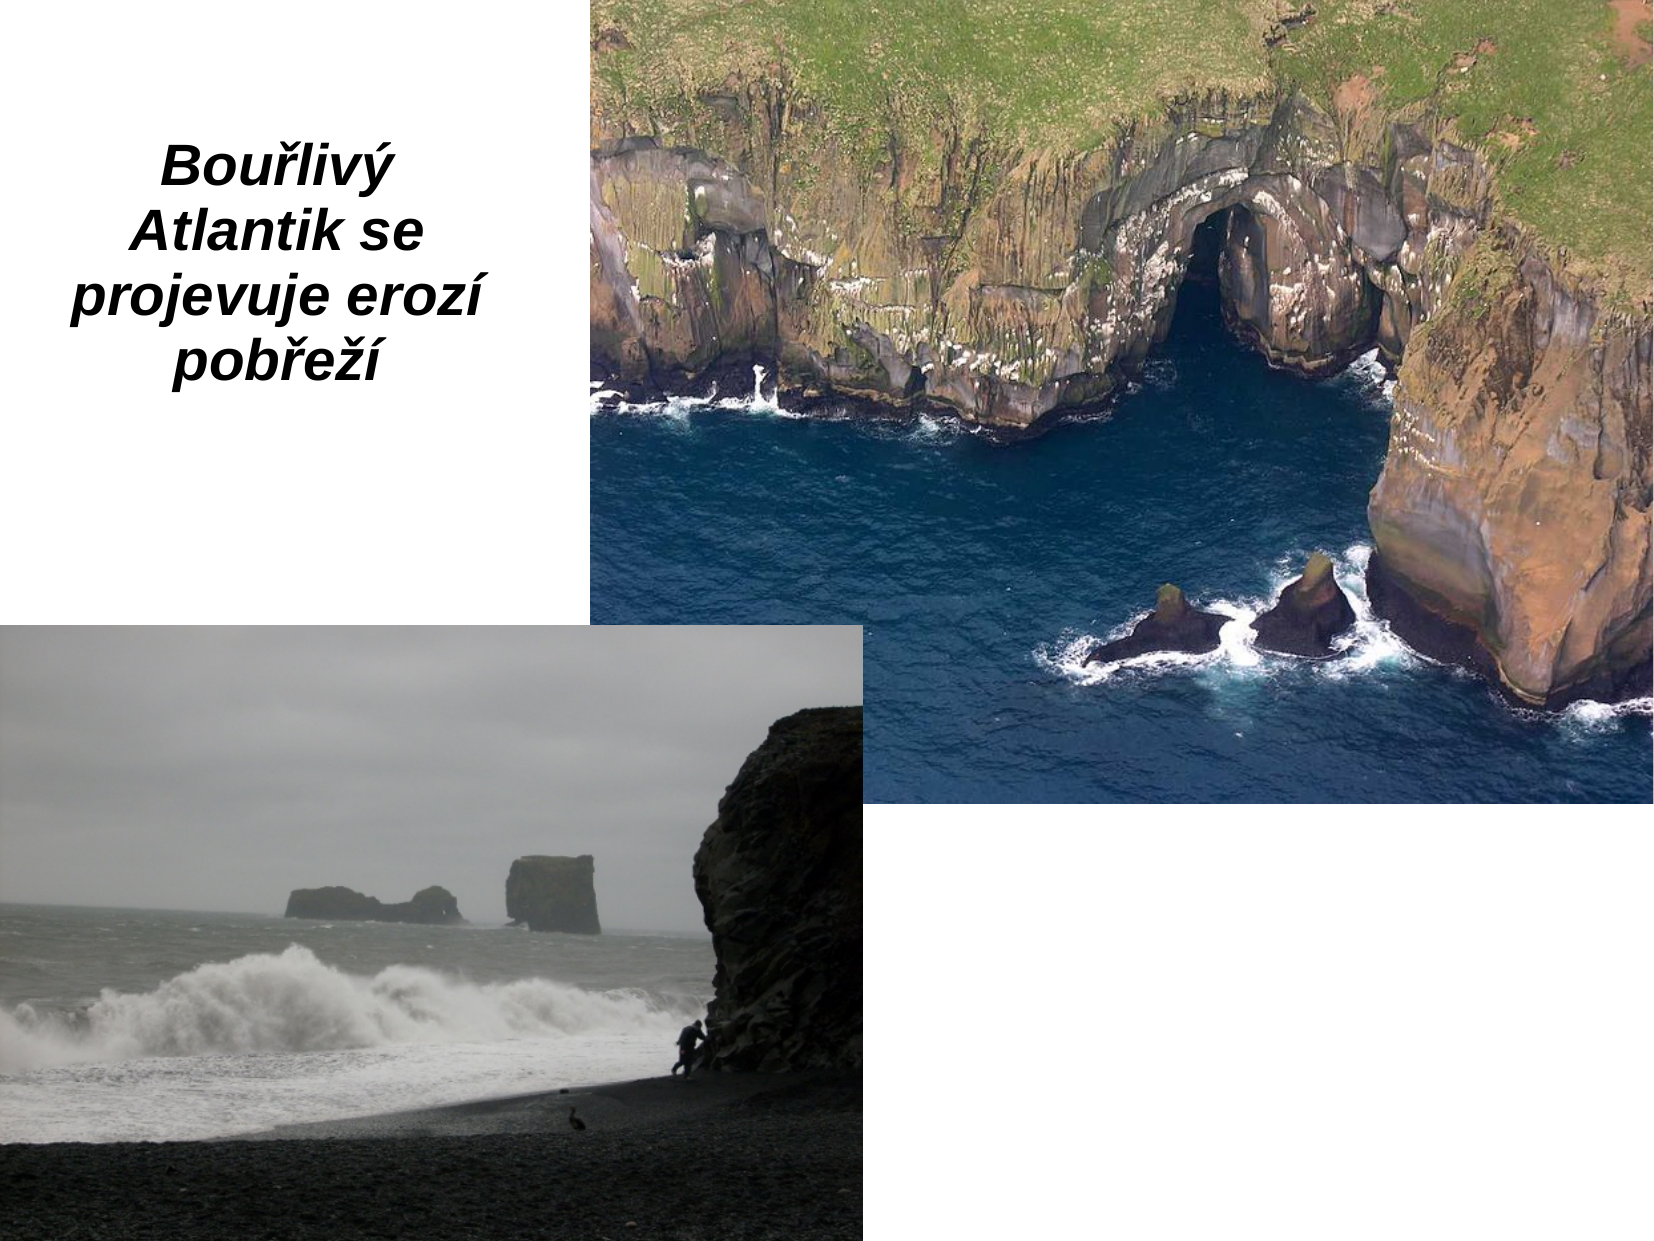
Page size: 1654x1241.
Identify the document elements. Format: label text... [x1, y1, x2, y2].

title Bouřlivý Atlantik se projevuje erozí pobřeží [59, 101, 497, 426]
picture [0, 0, 1654, 1241]
